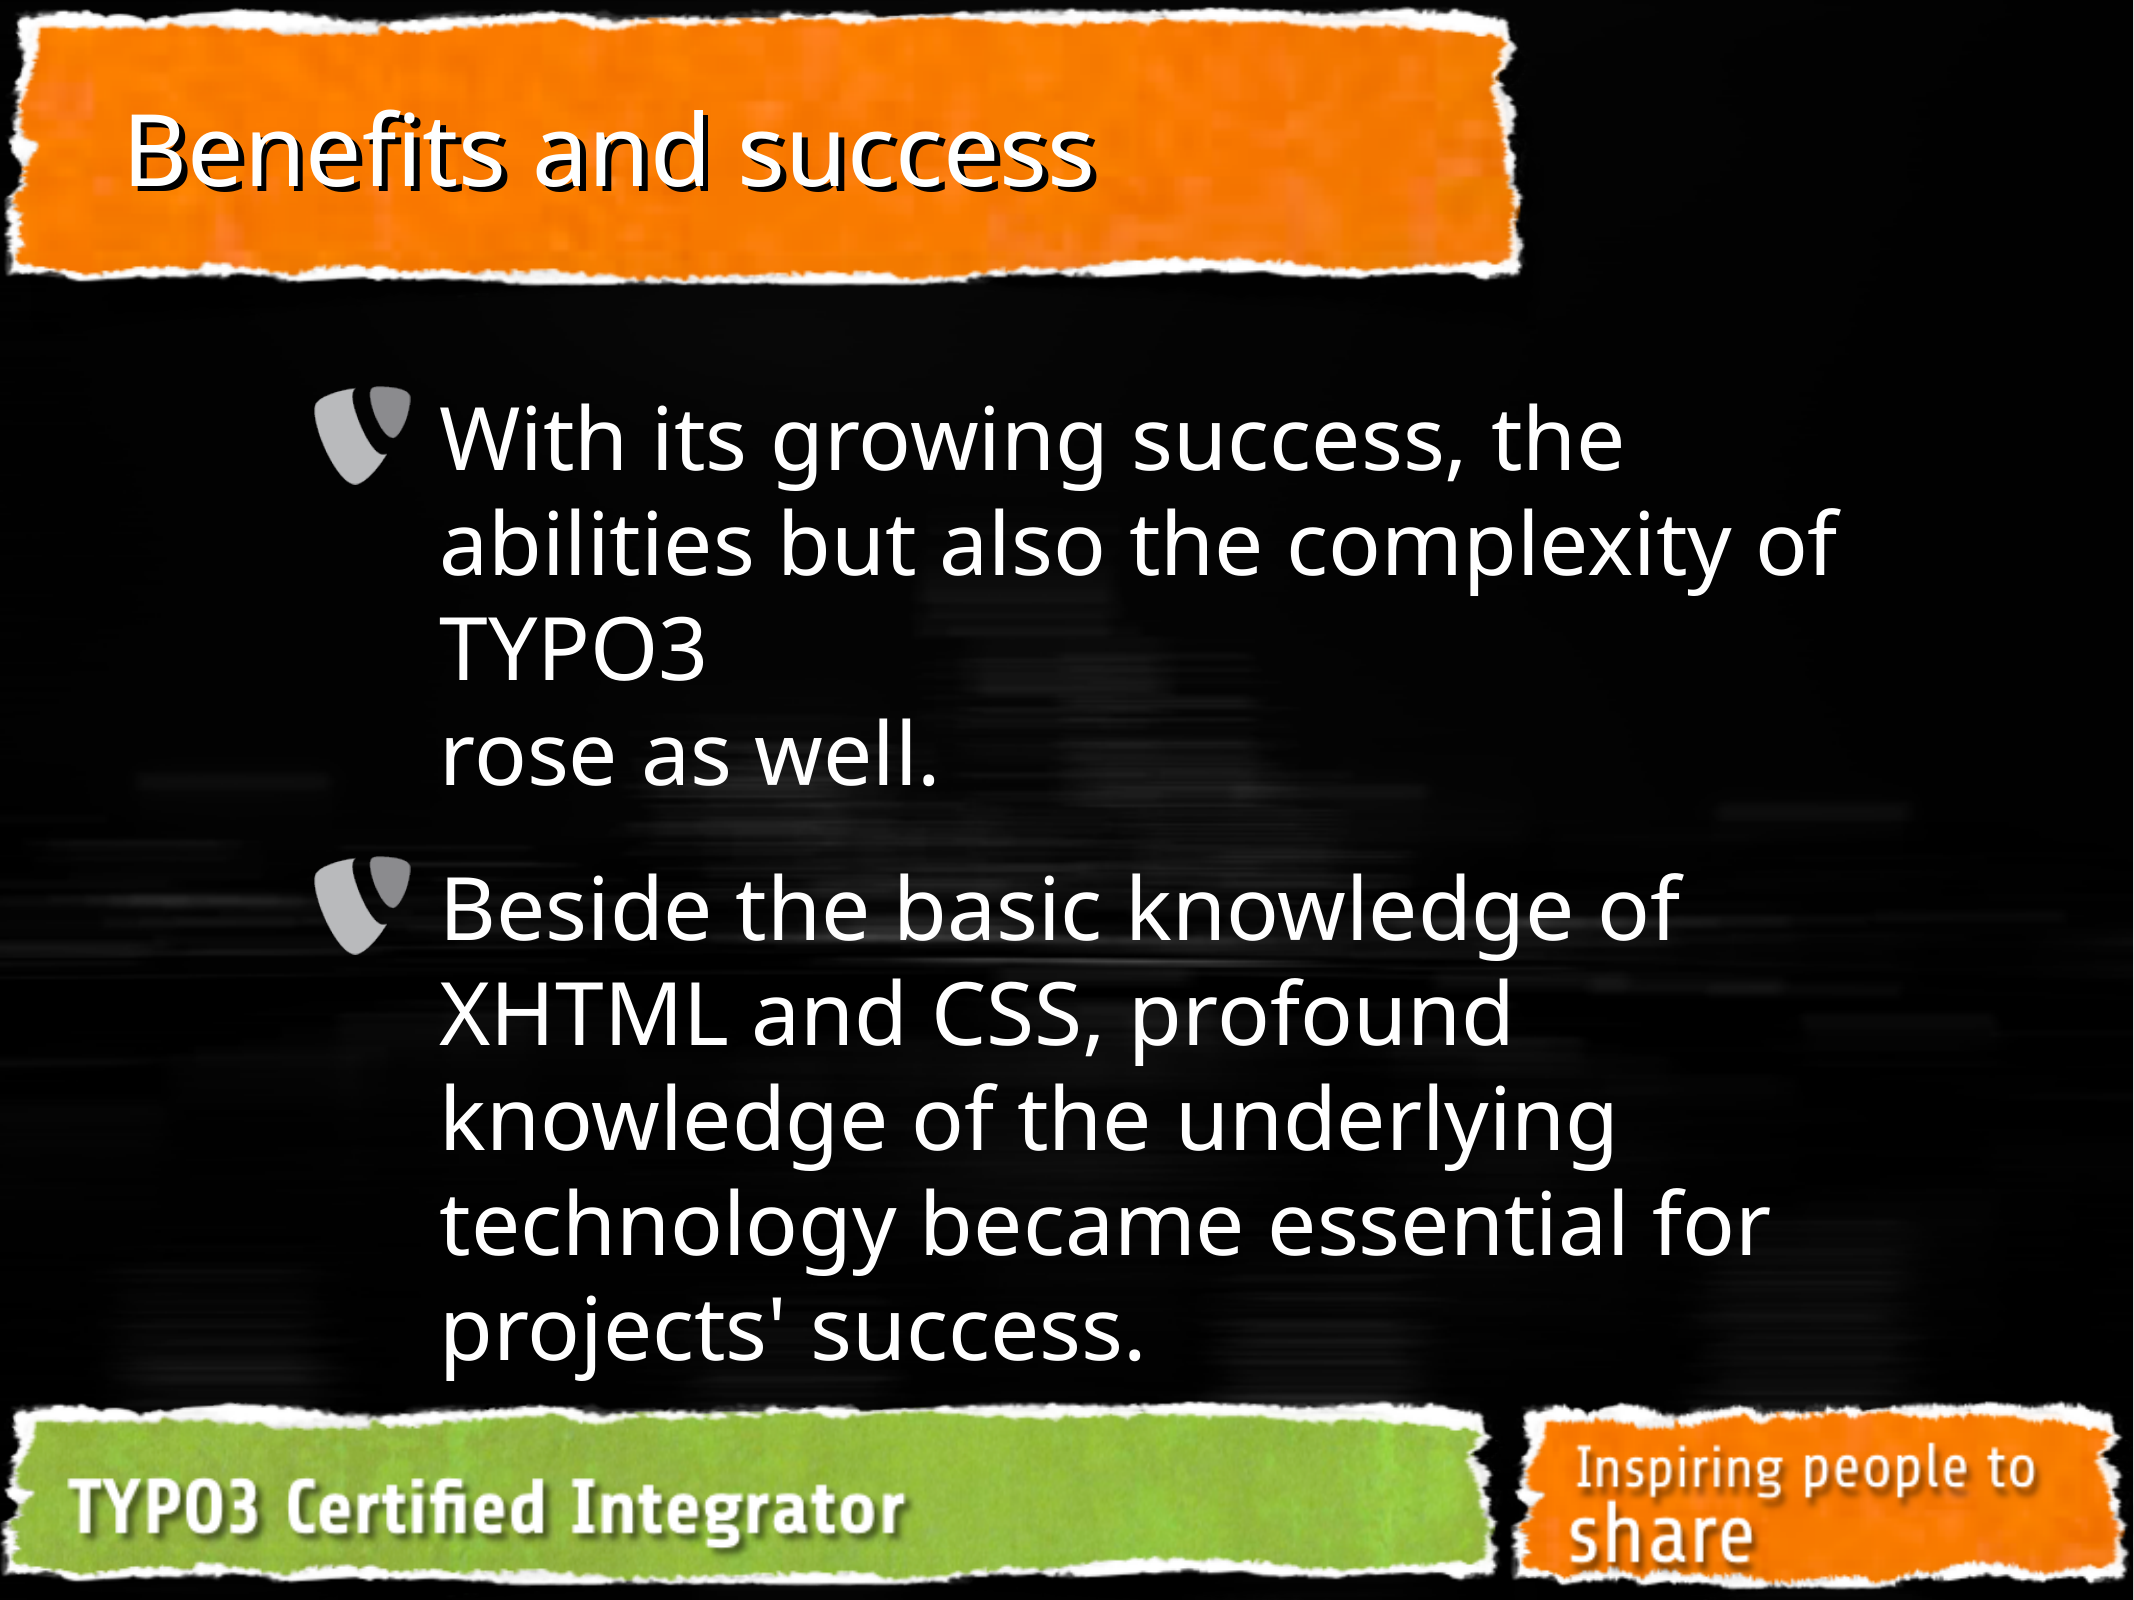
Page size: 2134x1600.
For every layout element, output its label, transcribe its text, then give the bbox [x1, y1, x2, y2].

picture [0, 0, 2134, 1600]
title Benefits and success [114, 74, 1453, 215]
list With its growing success, the abilities but also the complexity of TYPO3 rose as well. Beside the basic knowledge of XHTML and CSS, profound knowledge of the underlying technology became essential for projects' success. [208, 329, 1925, 1375]
